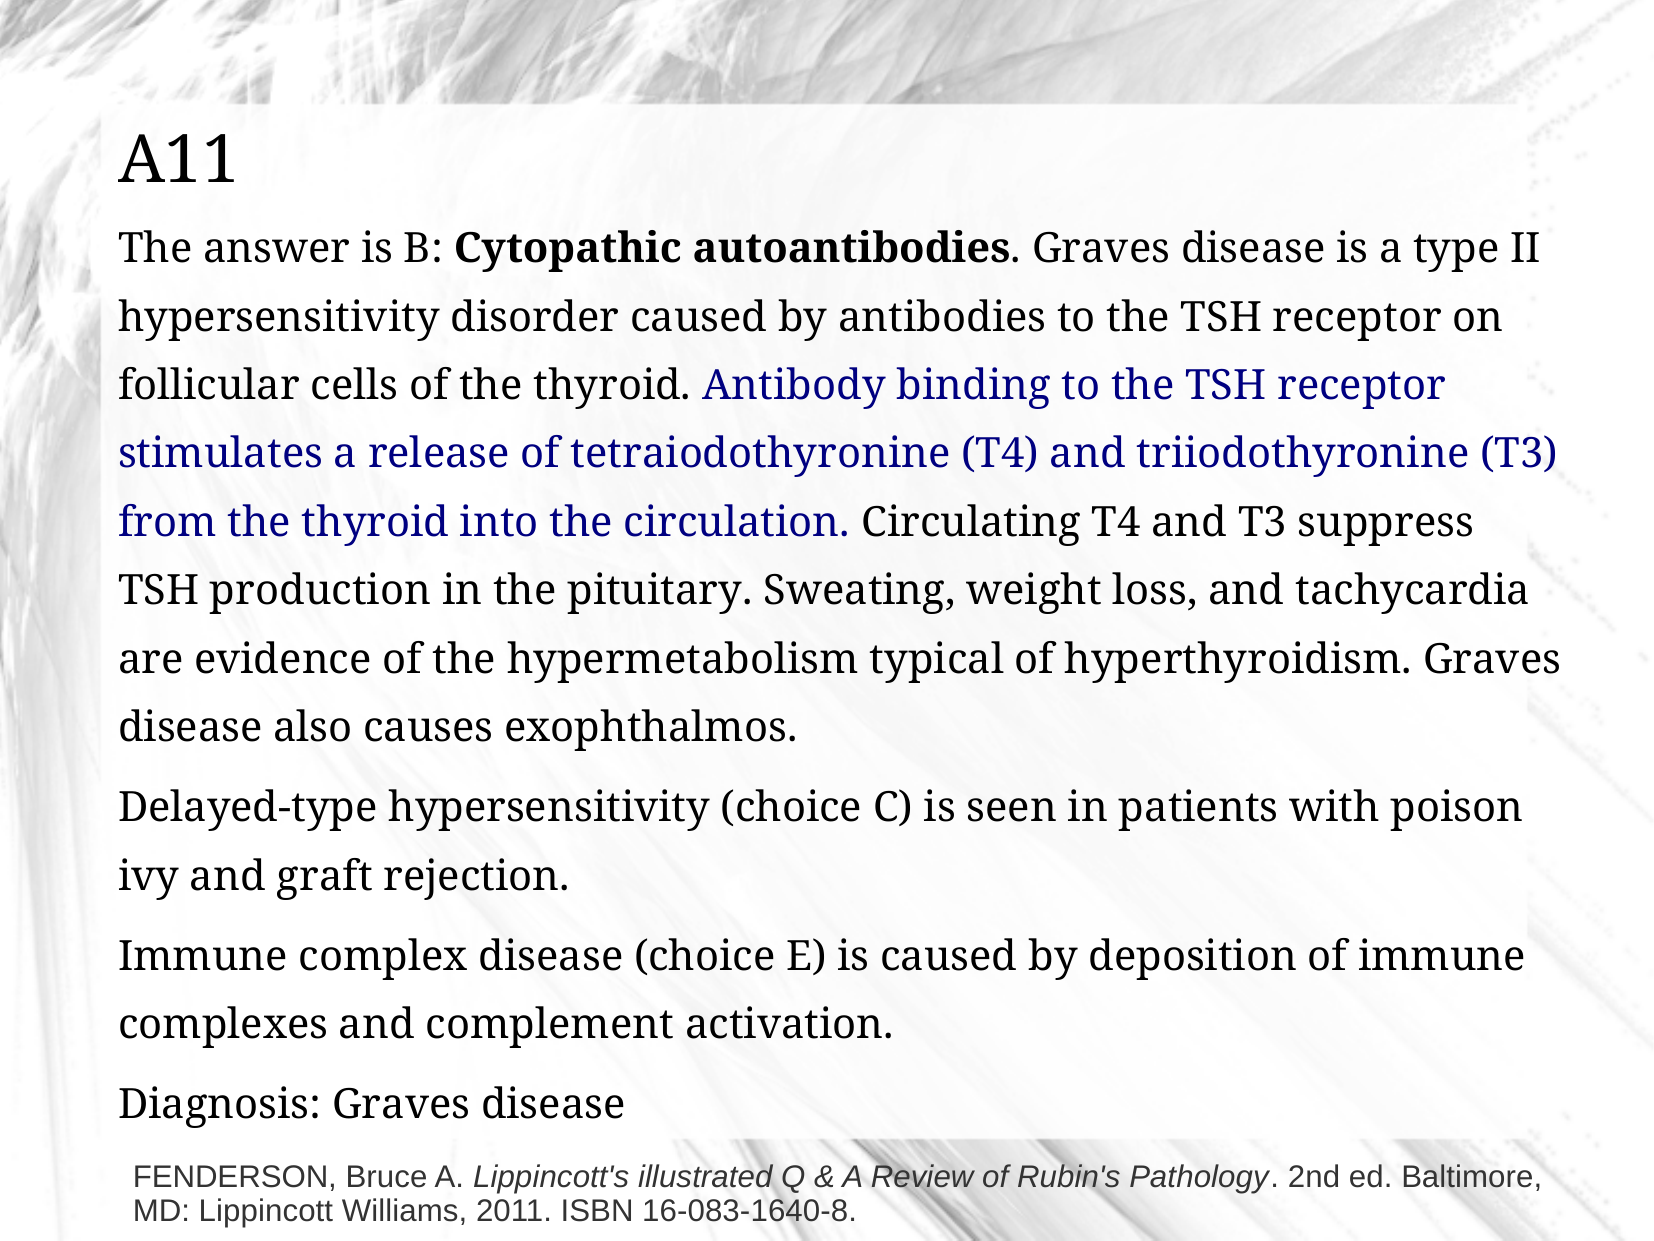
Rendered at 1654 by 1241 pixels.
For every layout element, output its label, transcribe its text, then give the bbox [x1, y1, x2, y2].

text_box FENDERSON, Bruce A. Lippincott's illustrated Q & A Review of Rubin's Pathology. 2nd ed. Baltimore, MD: Lippincott Williams, 2011. ISBN 16-083-1640-8. [118, 1151, 1565, 1236]
list The answer is B: Cytopathic autoantibodies. Graves disease is a type II hypersensitivity disorder caused by antibodies to the TSH receptor on follicular cells of the thyroid. Antibody binding to the TSH receptor stimulates a release of tetraiodothyronine (T4) and triiodothyronine (T3) from the thyroid into the circulation. Circulating T4 and T3 suppress TSH production in the pituitary. Sweating, weight loss, and tachycardia are evidence of the hypermetabolism typical of hyperthyroidism. Graves disease also causes exophthalmos. Delayed-type hypersensitivity (choice C) is seen in patients with poison ivy and graft rejection. Immune complex disease (choice E) is caused by deposition of immune complexes and complement activation. Diagnosis: Graves disease [118, 206, 1565, 1139]
picture [0, 0, 1654, 1241]
title A11 [118, 107, 1506, 206]
